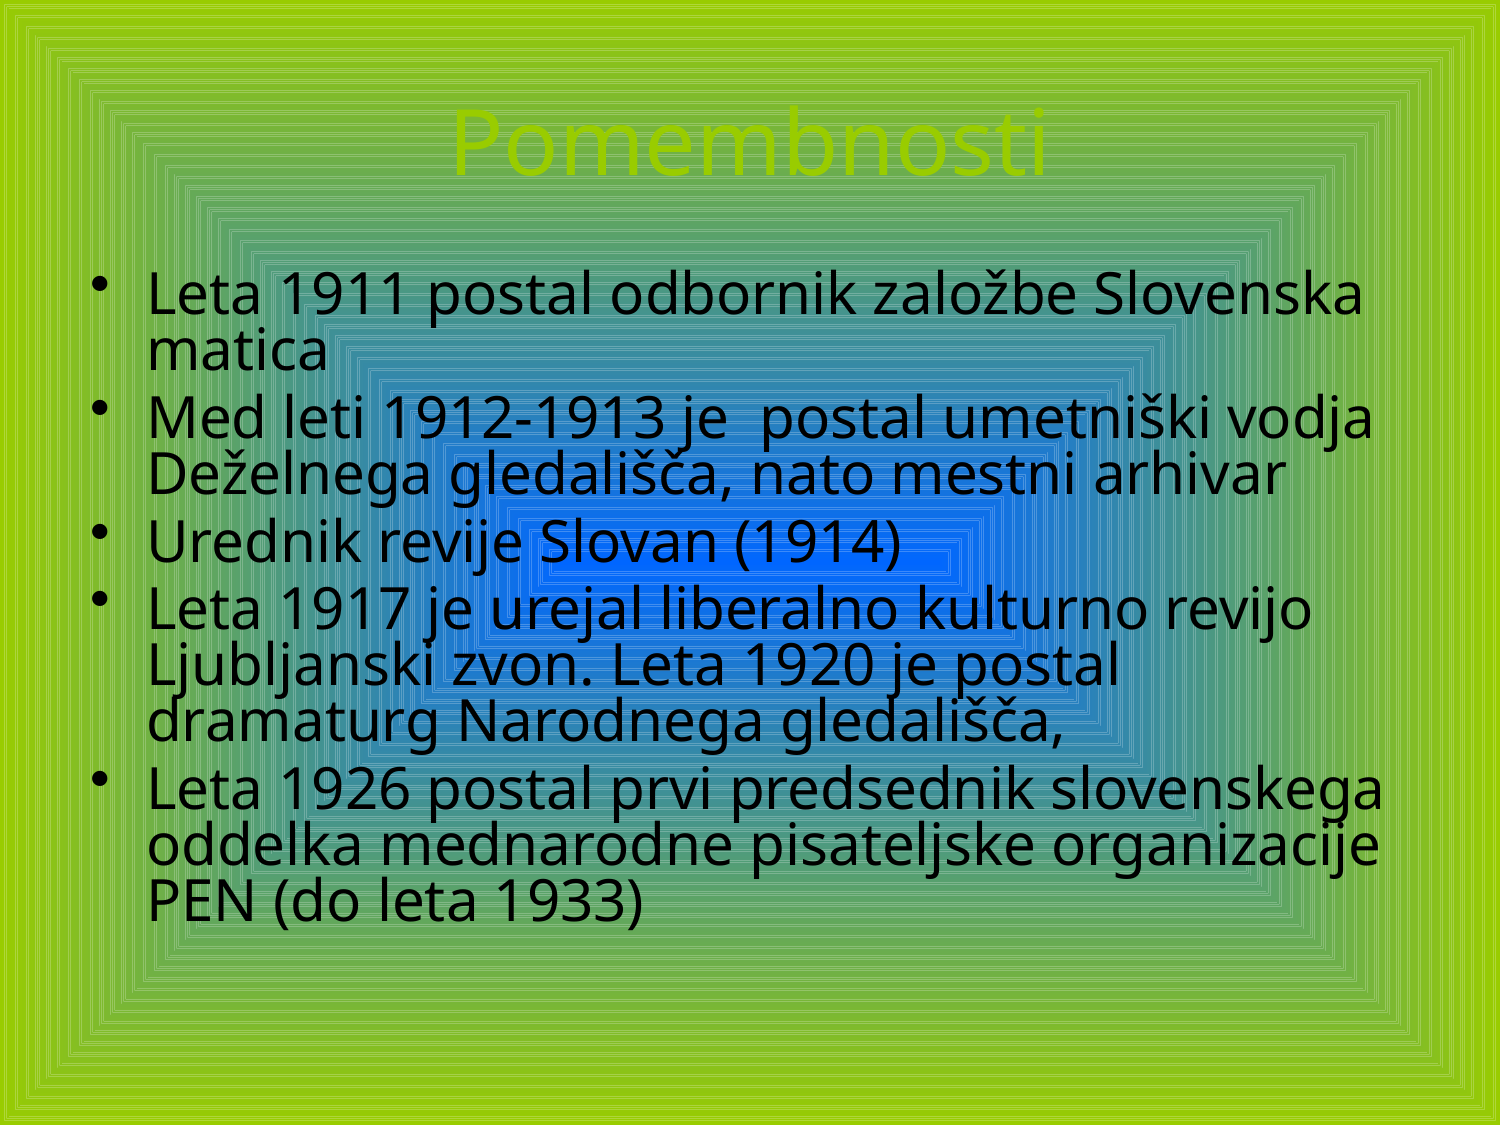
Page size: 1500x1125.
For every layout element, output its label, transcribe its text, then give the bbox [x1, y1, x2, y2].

list Leta 1911 postal odbornik založbe Slovenska matica Med leti 1912-1913 je postal umetniški vodja Deželnega gledališča, nato mestni arhivar Urednik revije Slovan (1914) Leta 1917 je urejal liberalno kulturno revijo Ljubljanski zvon. Leta 1920 je postal dramaturg Narodnega gledališča, Leta 1926 postal prvi predsednik slovenskega oddelka mednarodne pisateljske organizacije PEN (do leta 1933) [75, 262, 1425, 1005]
title Pomembnosti [75, 45, 1425, 233]
